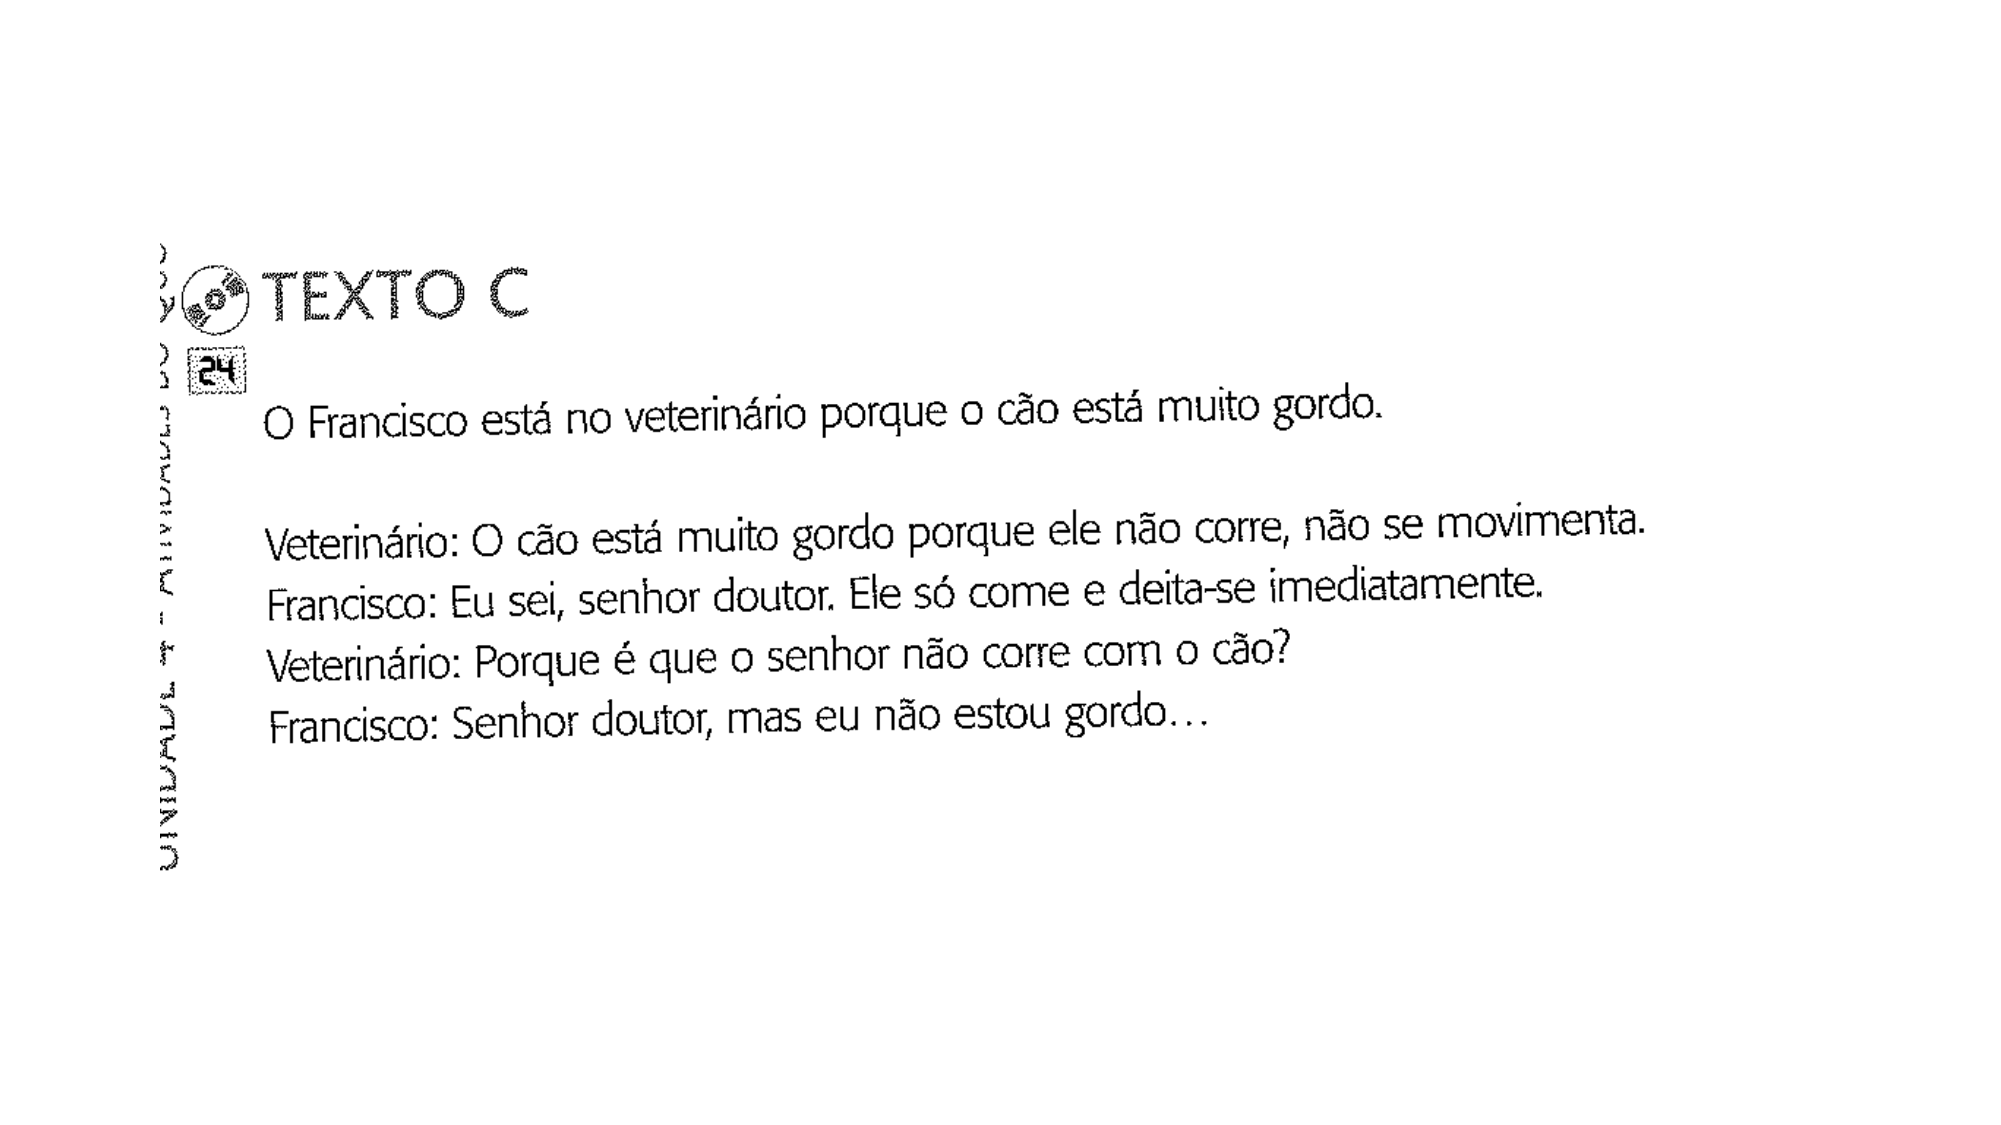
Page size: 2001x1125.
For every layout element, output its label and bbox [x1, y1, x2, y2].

picture [160, 235, 1908, 906]
